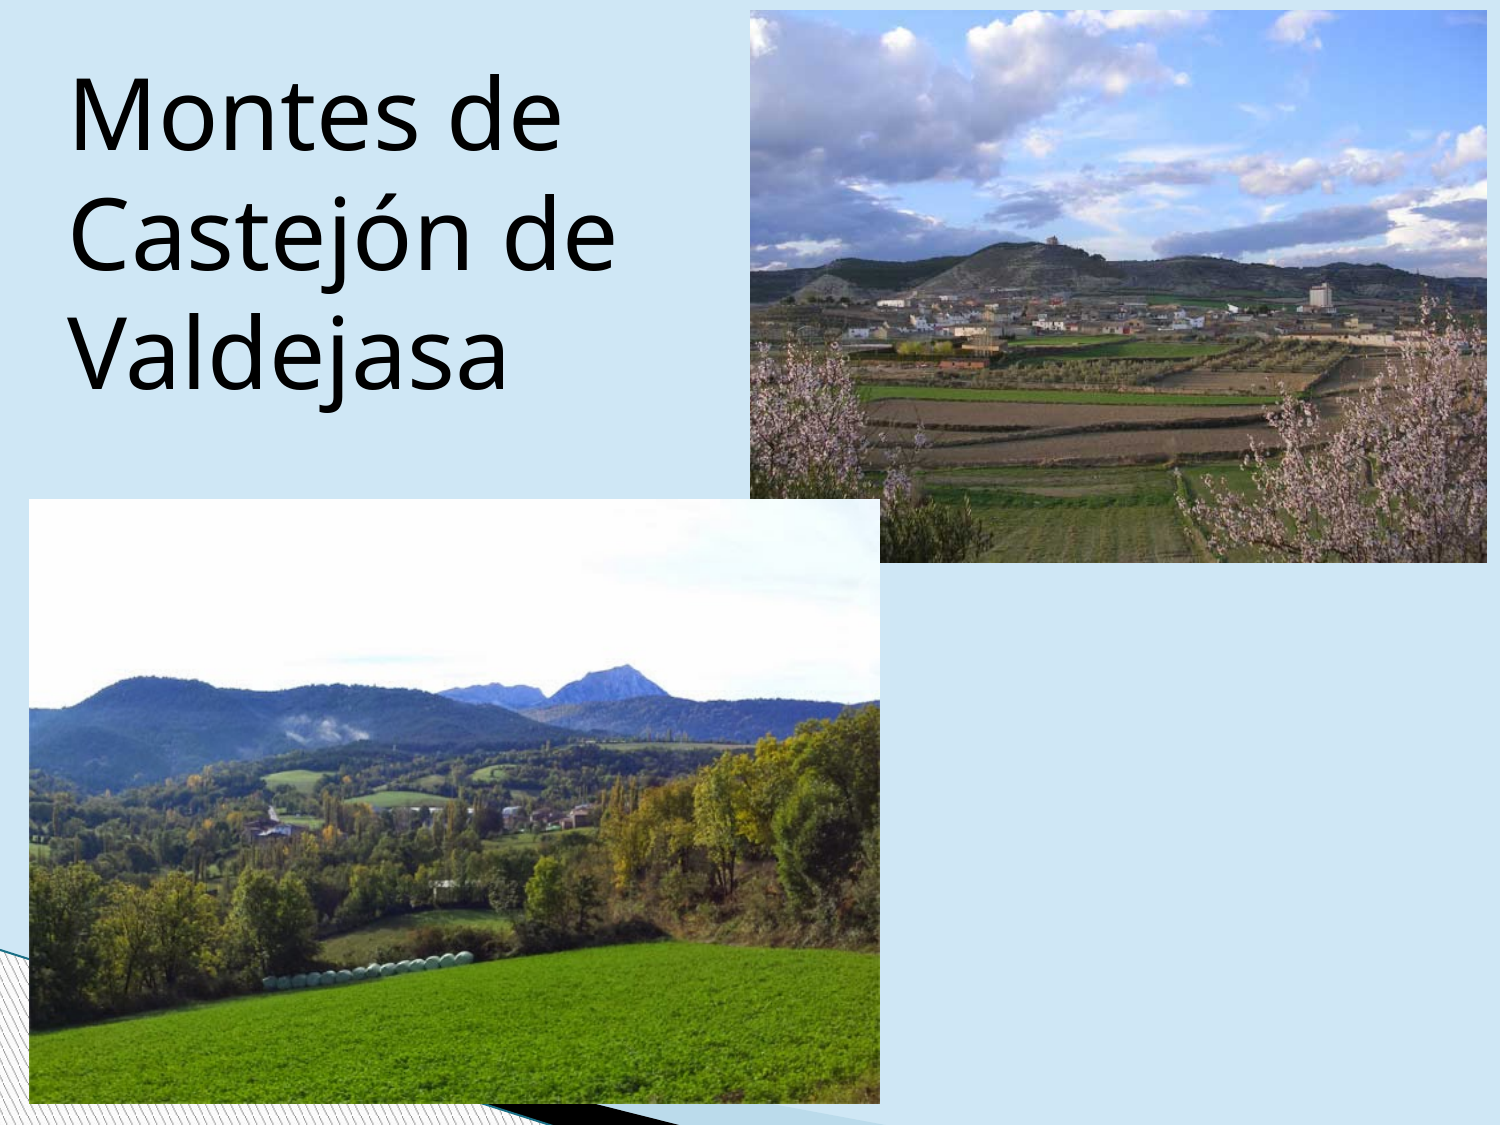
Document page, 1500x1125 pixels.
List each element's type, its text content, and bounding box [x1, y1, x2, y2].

text_box Montes de Castejón de Valdejasa [53, 42, 750, 418]
picture [0, 10, 1487, 1125]
